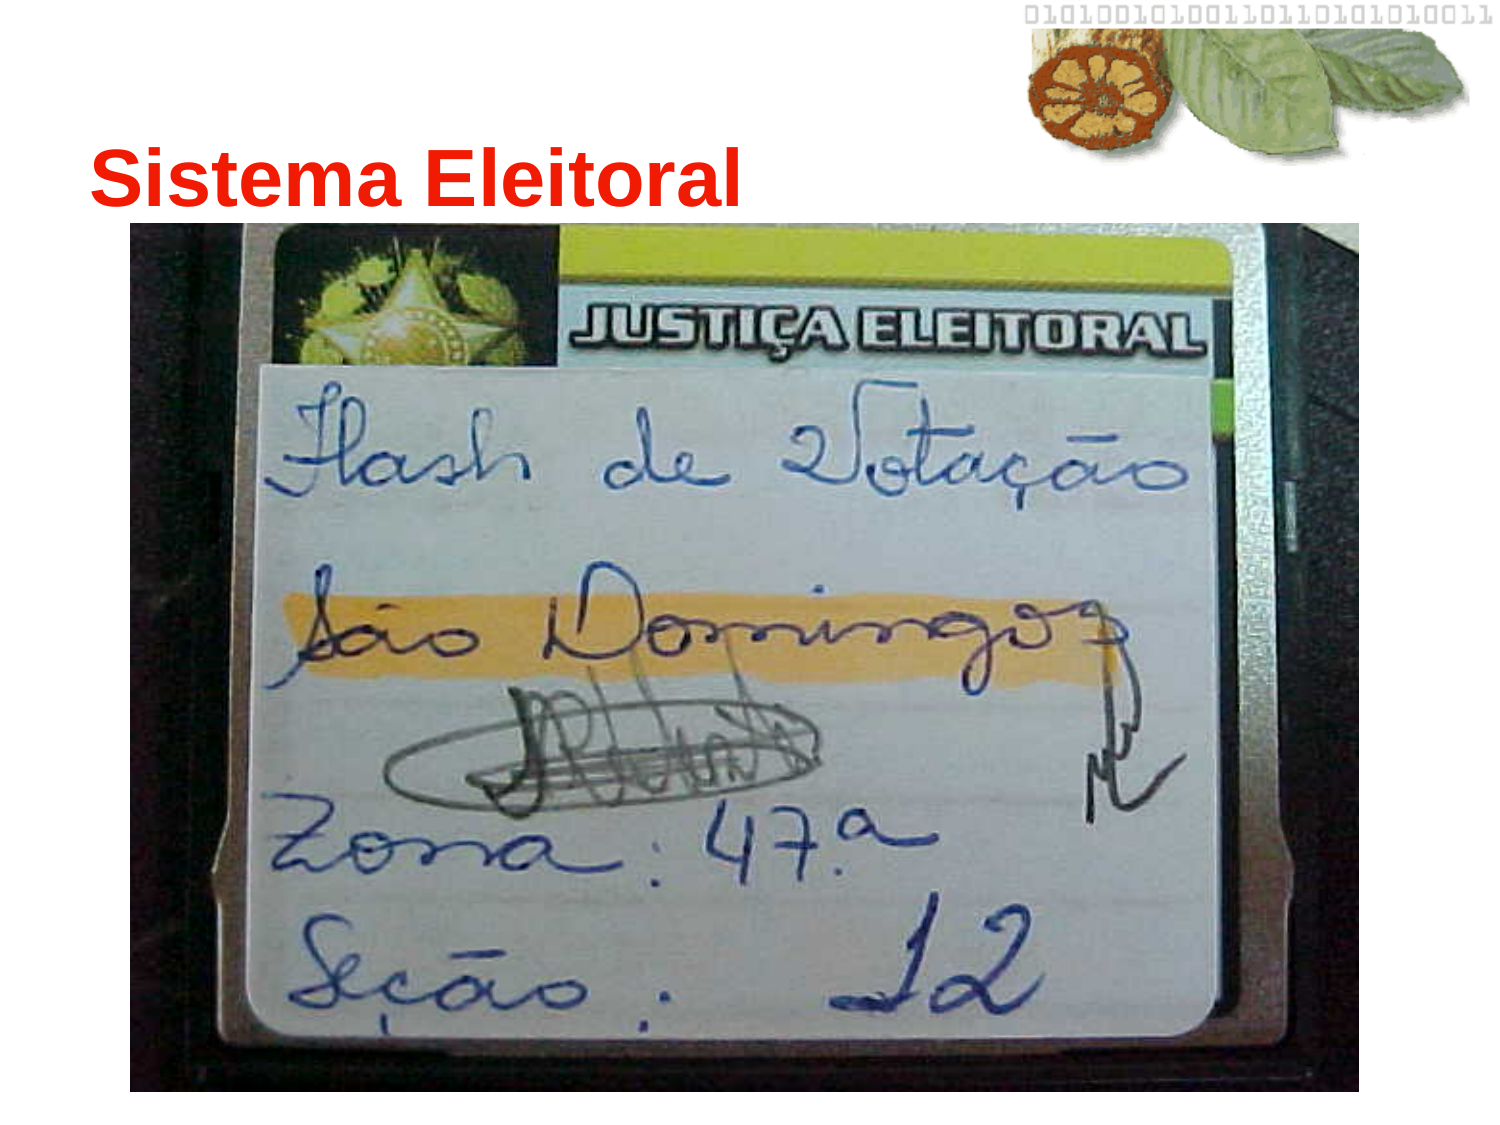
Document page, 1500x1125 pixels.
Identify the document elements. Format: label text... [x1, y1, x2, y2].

title Sistema Eleitoral [74, 20, 1313, 233]
picture [1021, 0, 1494, 166]
picture [130, 223, 1359, 1092]
